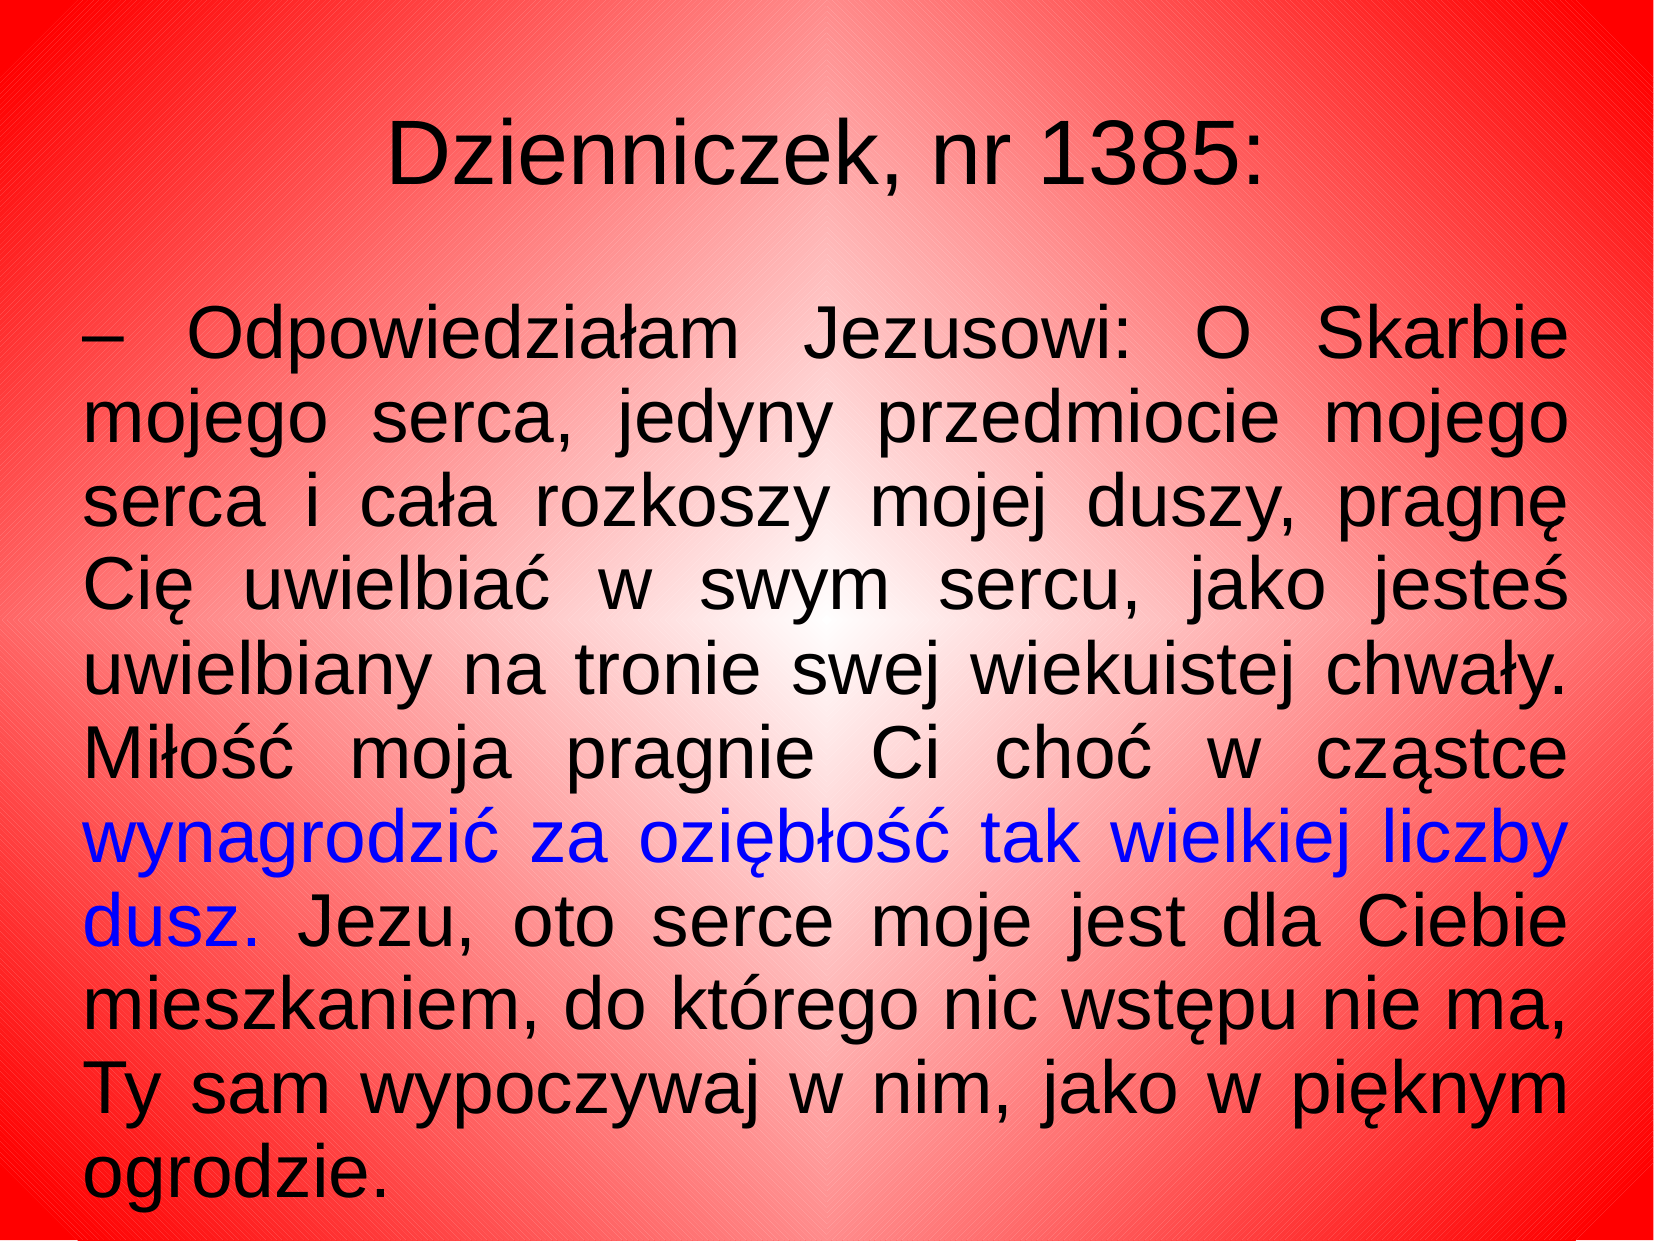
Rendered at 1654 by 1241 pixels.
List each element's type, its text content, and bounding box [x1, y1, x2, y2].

list – Odpowiedziałam Jezusowi: O Skarbie mojego serca, jedyny przedmiocie mojego serca i cała rozkoszy mojej duszy, pragnę Cię uwielbiać w swym sercu, jako jesteś uwielbiany na tronie swej wiekuistej chwały. Miłość moja pragnie Ci choć w cząstce wynagrodzić za oziębłość tak wielkiej liczby dusz. Jezu, oto serce moje jest dla Ciebie mieszkaniem, do którego nic wstępu nie ma, Ty sam wypoczywaj w nim, jako w pięknym ogrodzie. [82, 290, 1571, 1214]
title Dzienniczek, nr 1385: [82, 49, 1571, 257]
